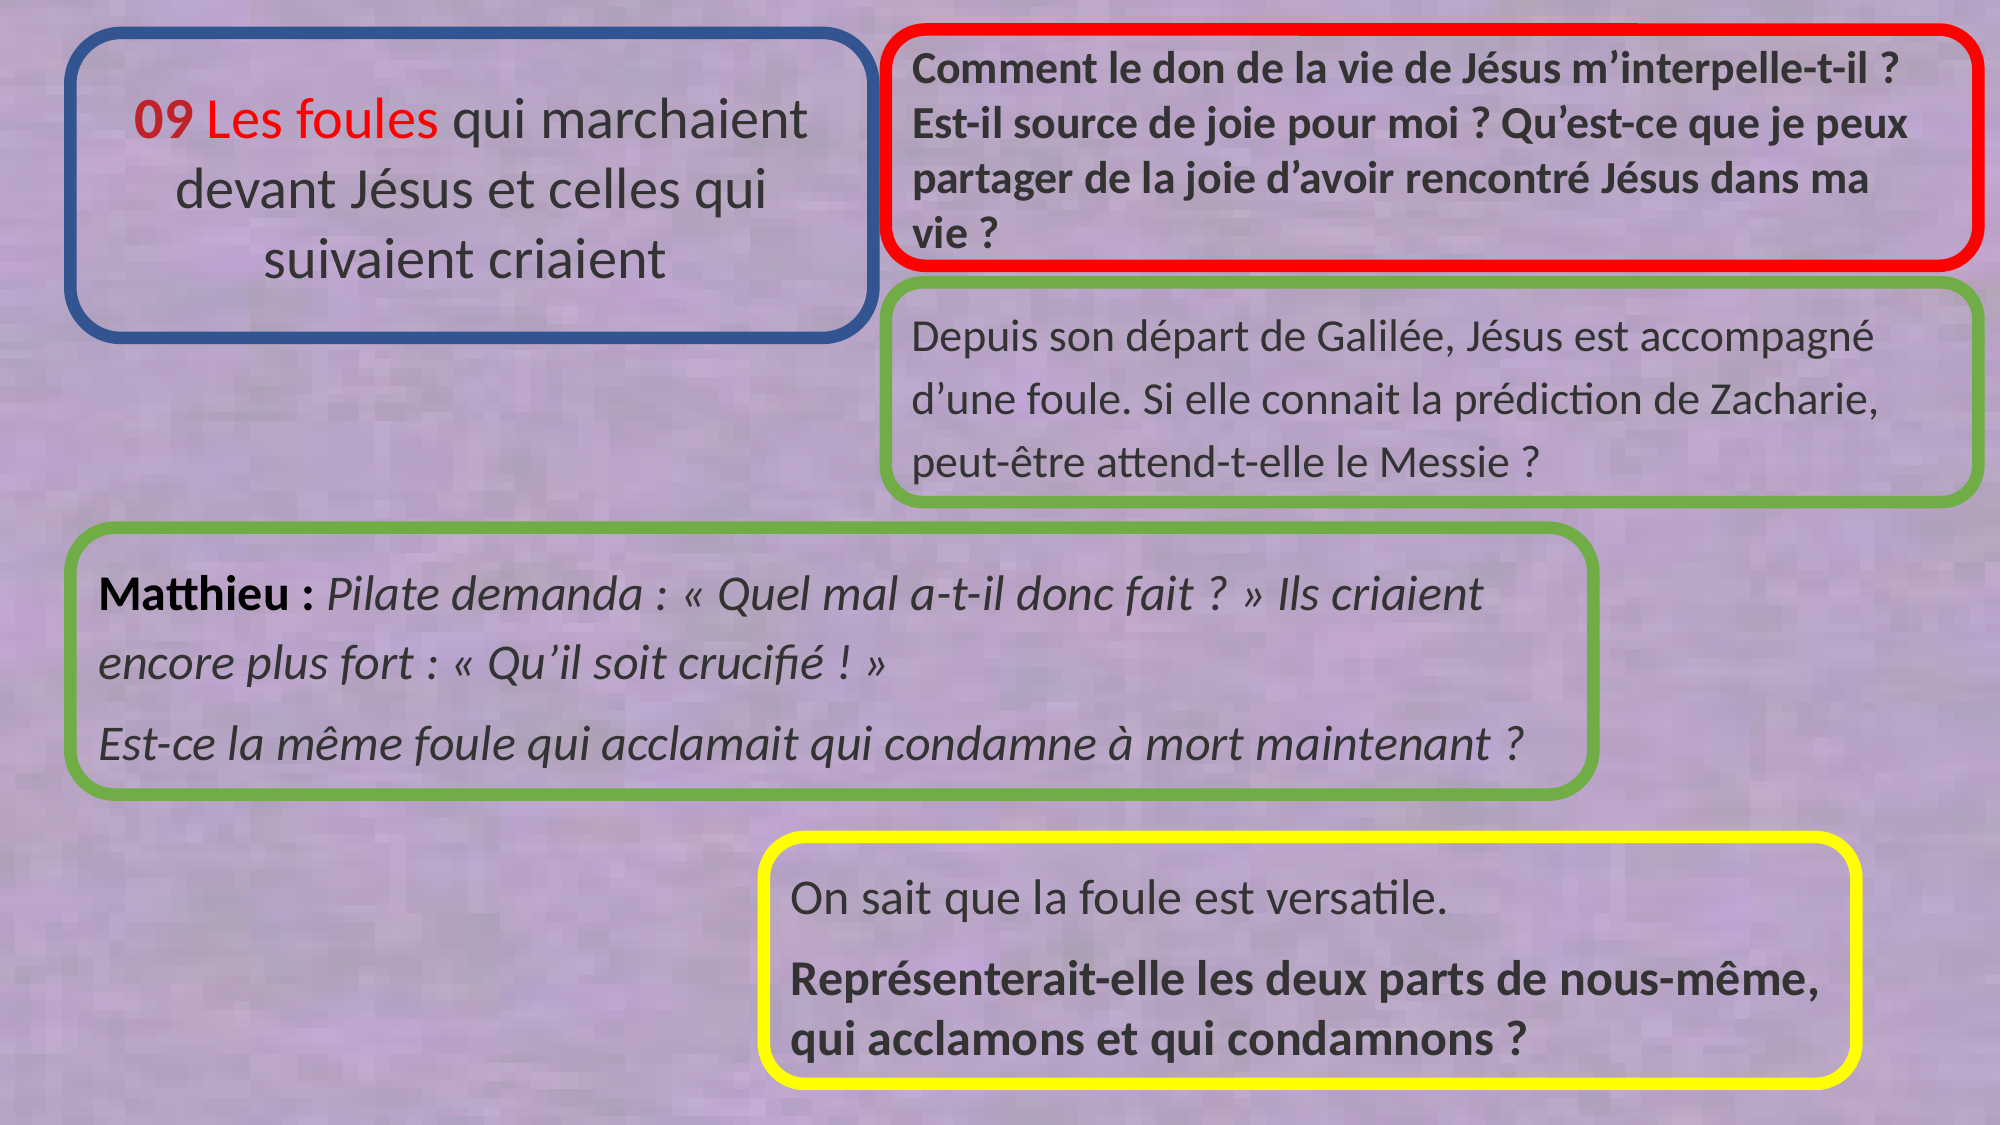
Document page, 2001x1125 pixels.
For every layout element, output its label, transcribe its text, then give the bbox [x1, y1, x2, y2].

text_box Matthieu : Pilate demanda : « Quel mal a-t-il donc fait ? » Ils criaient encore plus fort : « Qu’il soit crucifié ! » Est-ce la même foule qui acclamait qui condamne à mort maintenant ? [70, 527, 1594, 795]
text_box 09 Les foules qui marchaient devant Jésus et celles qui suivaient criaient [70, 32, 874, 338]
text_box On sait que la foule est versatile. Représenterait-elle les deux parts de nous-même, qui acclamons et qui condamnons ? [763, 836, 1857, 1084]
text_box Depuis son départ de Galilée, Jésus est accompagné d’une foule. Si elle connait la prédiction de Zacharie, peut-être attend-t-elle le Messie ? [885, 282, 1979, 503]
text_box Comment le don de la vie de Jésus m’interpelle-t-il ? Est-il source de joie pour moi ? Qu’est-ce que je peux partager de la joie d’avoir rencontré Jésus dans ma vie ? [885, 29, 1979, 266]
